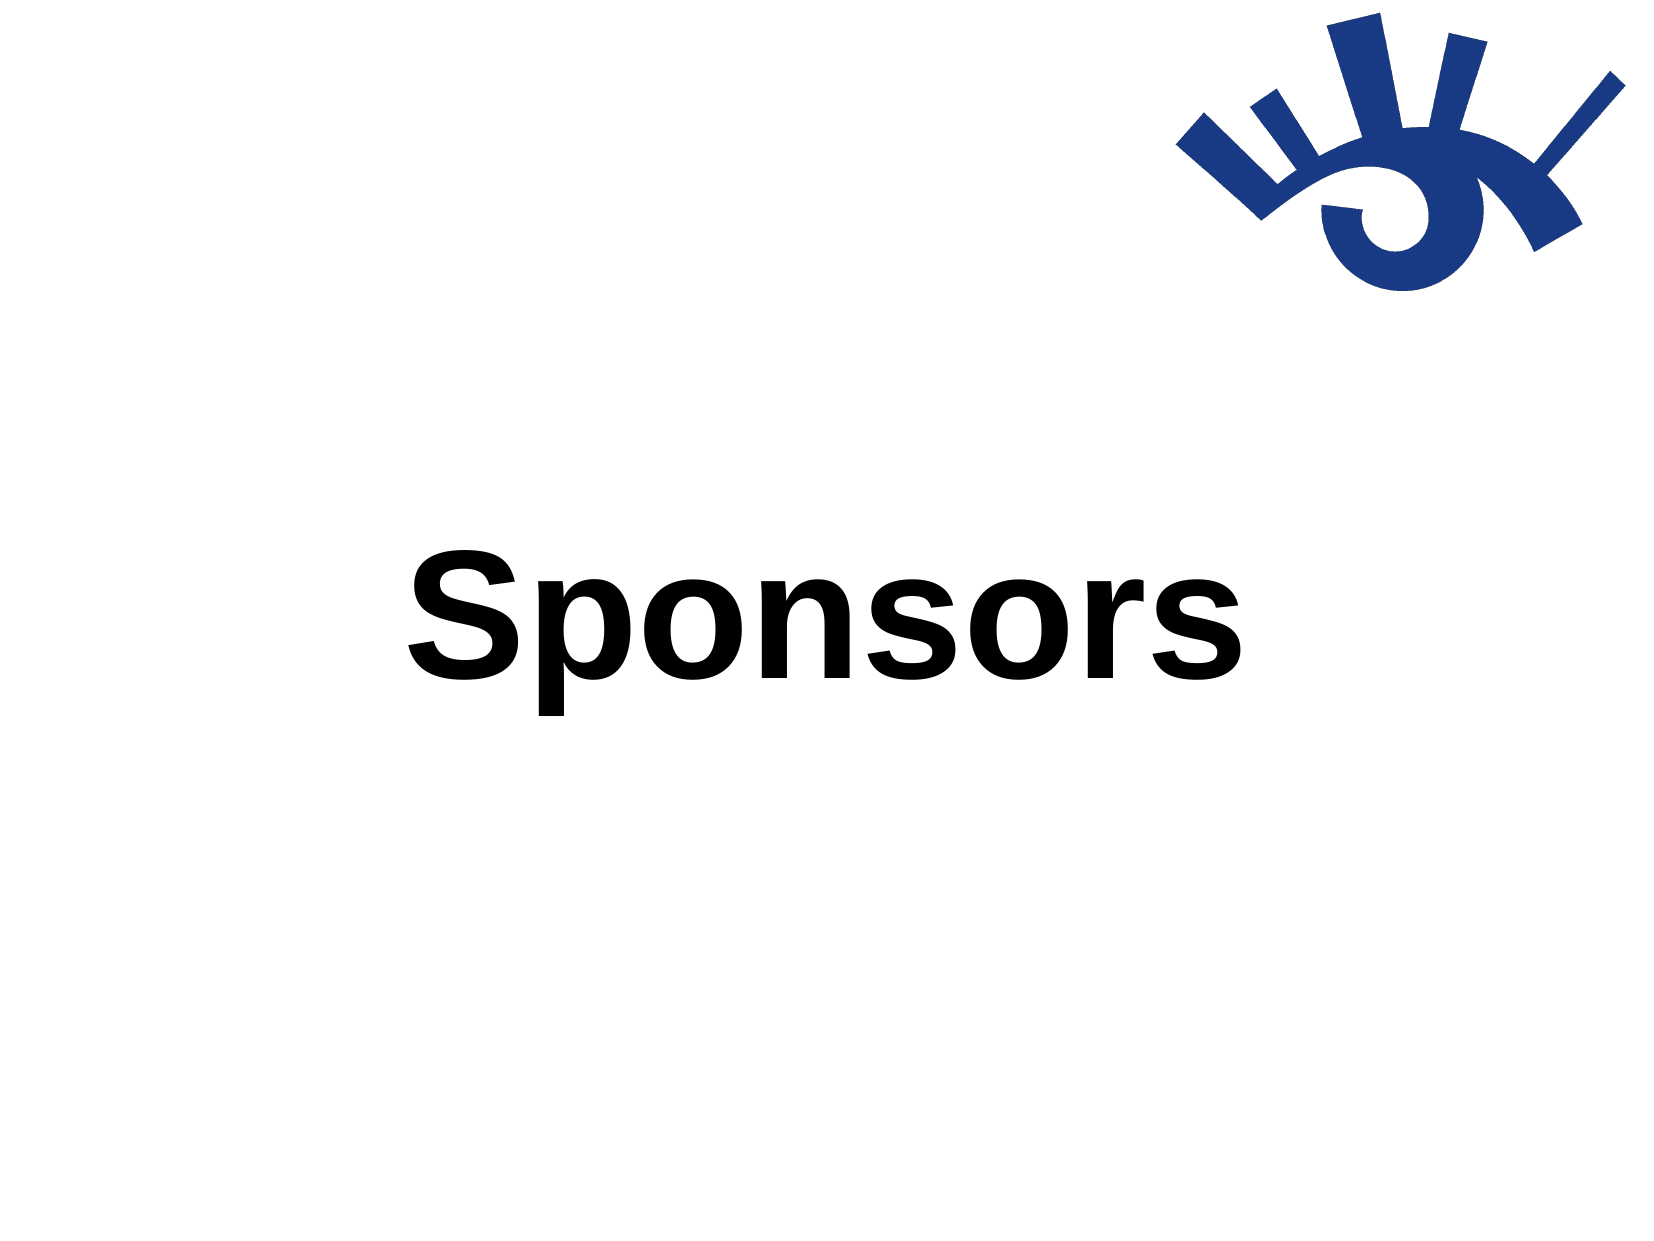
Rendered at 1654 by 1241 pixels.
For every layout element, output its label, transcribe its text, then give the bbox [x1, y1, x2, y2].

subtitle Sponsors [82, 60, 1571, 1171]
picture [1175, 12, 1626, 316]
